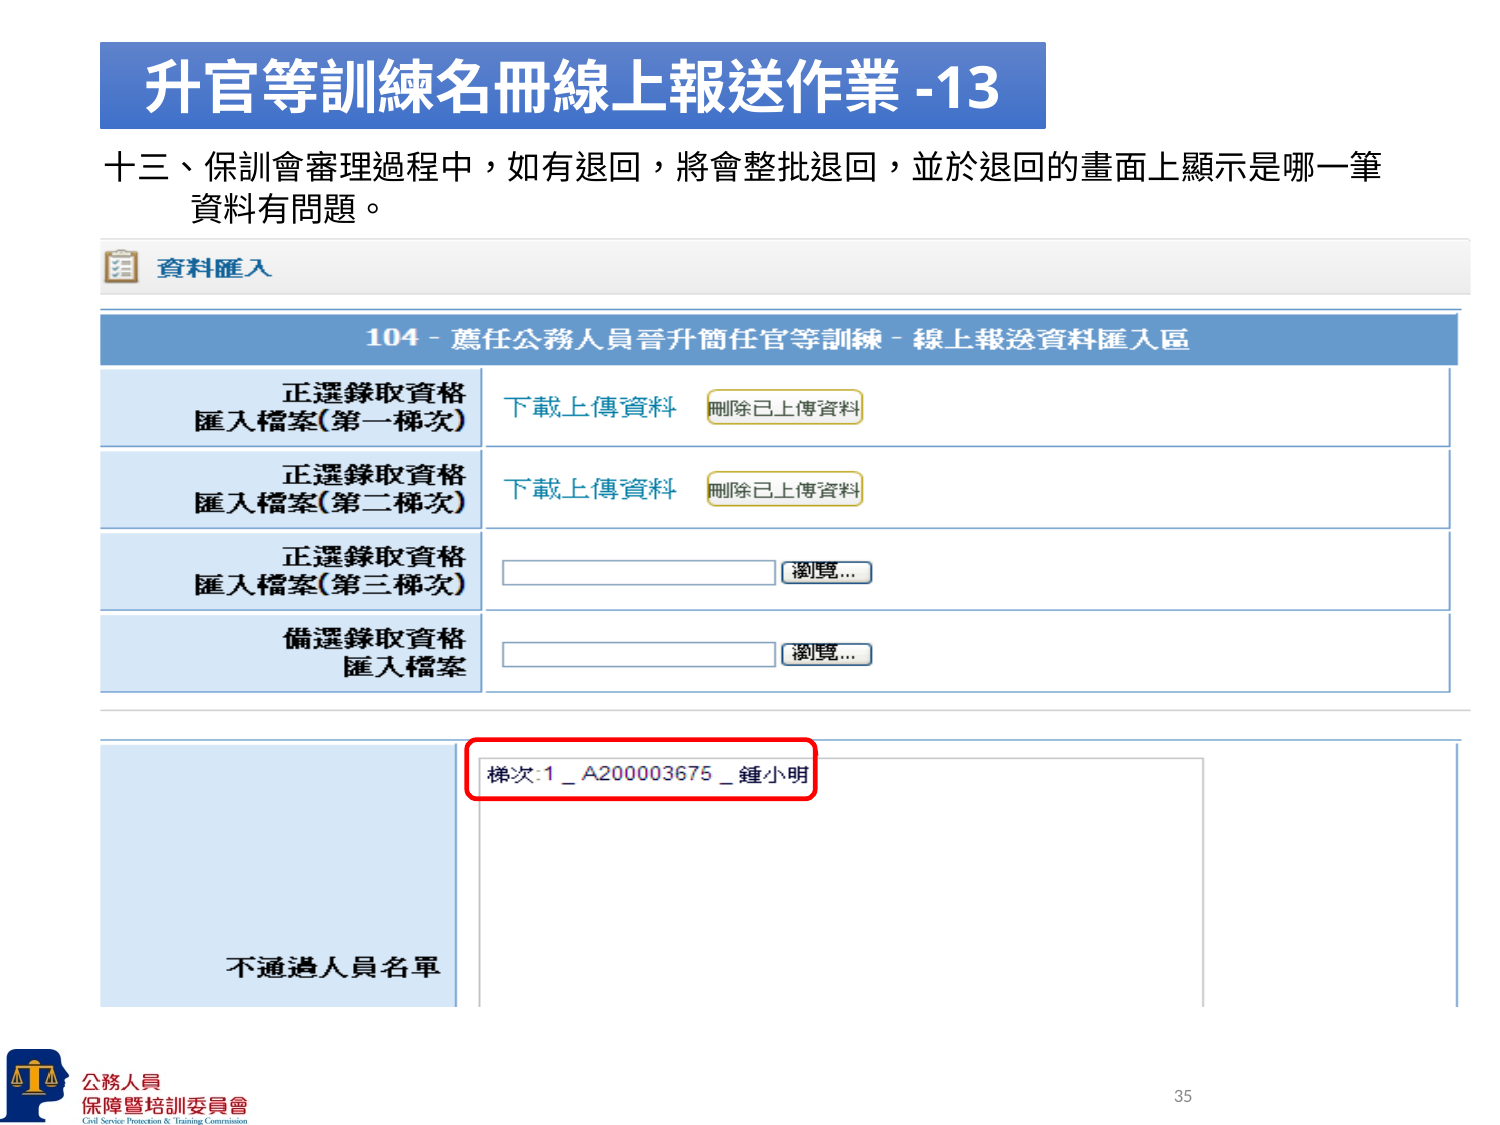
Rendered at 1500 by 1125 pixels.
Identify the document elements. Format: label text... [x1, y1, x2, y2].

text_box 升官等訓練名冊線上報送作業-13 [100, 42, 1046, 129]
picture [100, 237, 1471, 1007]
text_box 39 [1158, 1065, 1497, 1125]
text_box 十三、保訓會審理過程中，如有退回，將會整批退回，並於退回的畫面上顯示是哪一筆資料有問題。 [88, 137, 1400, 236]
